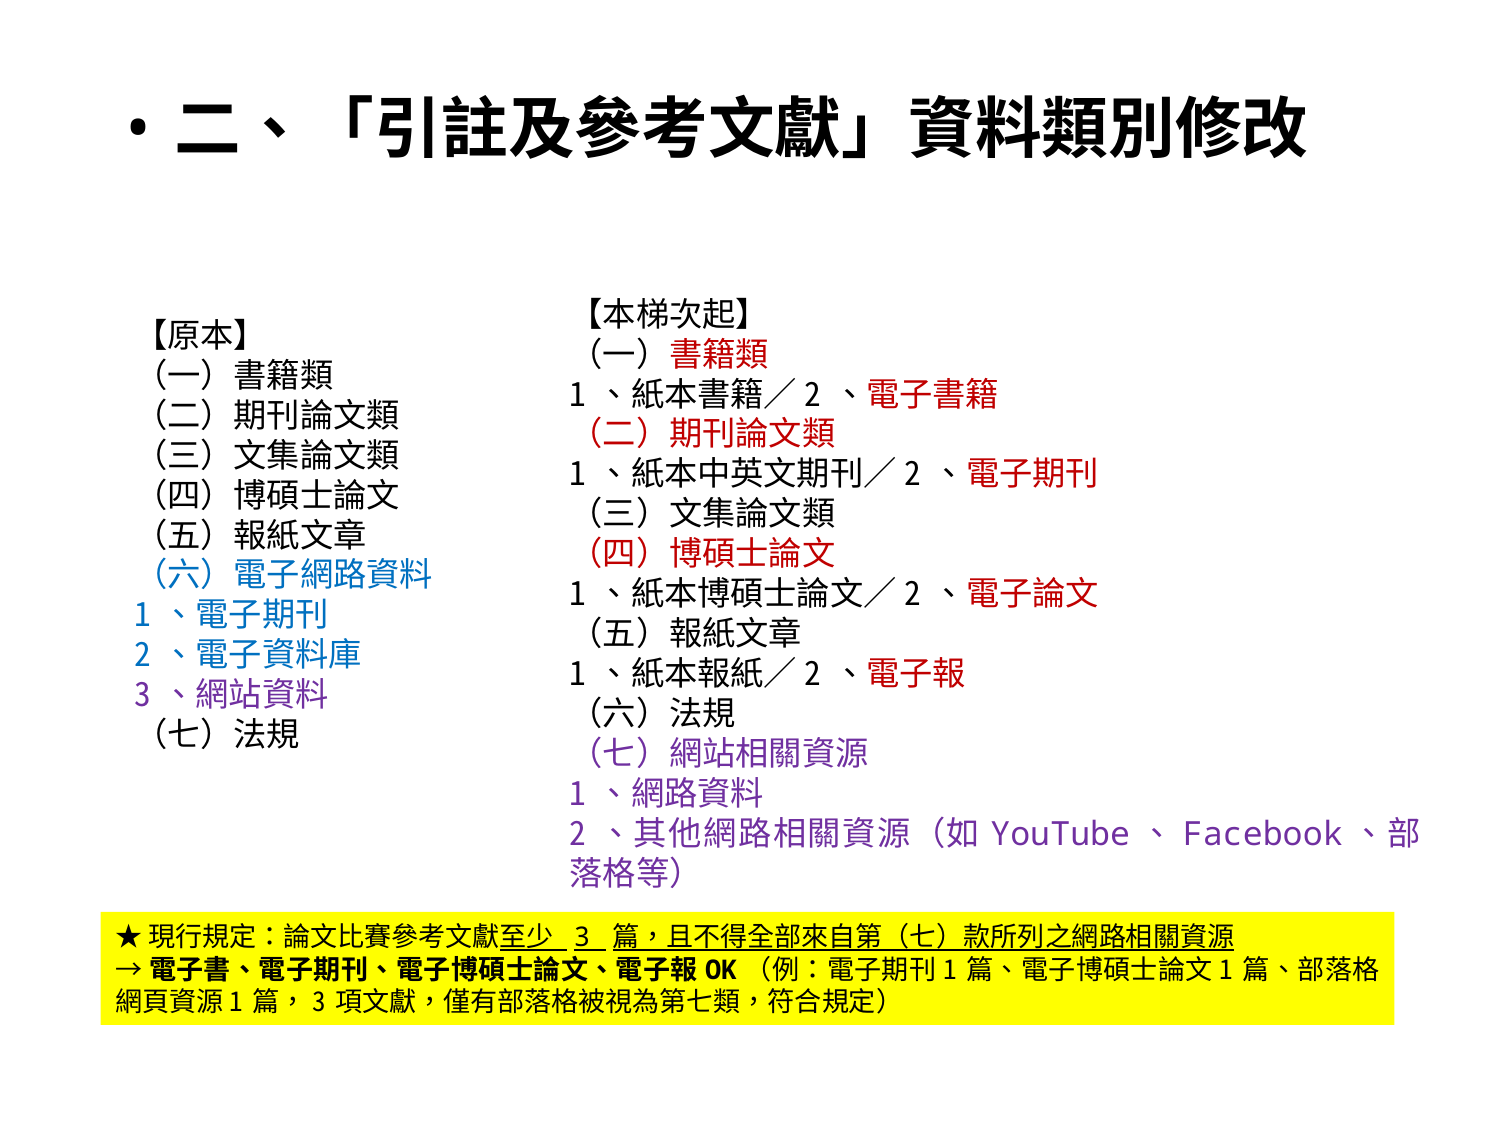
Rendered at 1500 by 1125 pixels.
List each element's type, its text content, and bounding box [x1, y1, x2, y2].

text_box 【本梯次起】 （一）書籍類 1、紙本書籍／2、電子書籍 （二）期刊論文類 1、紙本中英文期刊／2、電子期刊 （三）文集論文類 （四）博碩士論文 1、紙本博碩士論文／2、電子論文 （五）報紙文章 1、紙本報紙／2、電子報 （六）法規 （七）網站相關資源 1、網路資料 2、其他網路相關資源（如YouTube、Facebook、部落格等） [554, 285, 1436, 900]
text_box ★現行規定：論文比賽參考文獻至少 3 篇，且不得全部來自第（七）款所列之網路相關資源 →電子書、電子期刊、電子博碩士論文、電子報OK（例：電子期刊1篇、電子博碩士論文1篇、部落格網頁資源1篇，3項文獻，僅有部落格被視為第七類，符合規定） [100, 911, 1395, 1025]
list 二、「引註及參考文獻」資料類別修改 [103, 78, 1397, 901]
text_box 【原本】 （一）書籍類 （二）期刊論文類 （三）文集論文類 （四）博碩士論文 （五）報紙文章 （六）電子網路資料 1、電子期刊 2、電子資料庫 3、網站資料 （七）法規 [119, 306, 554, 761]
